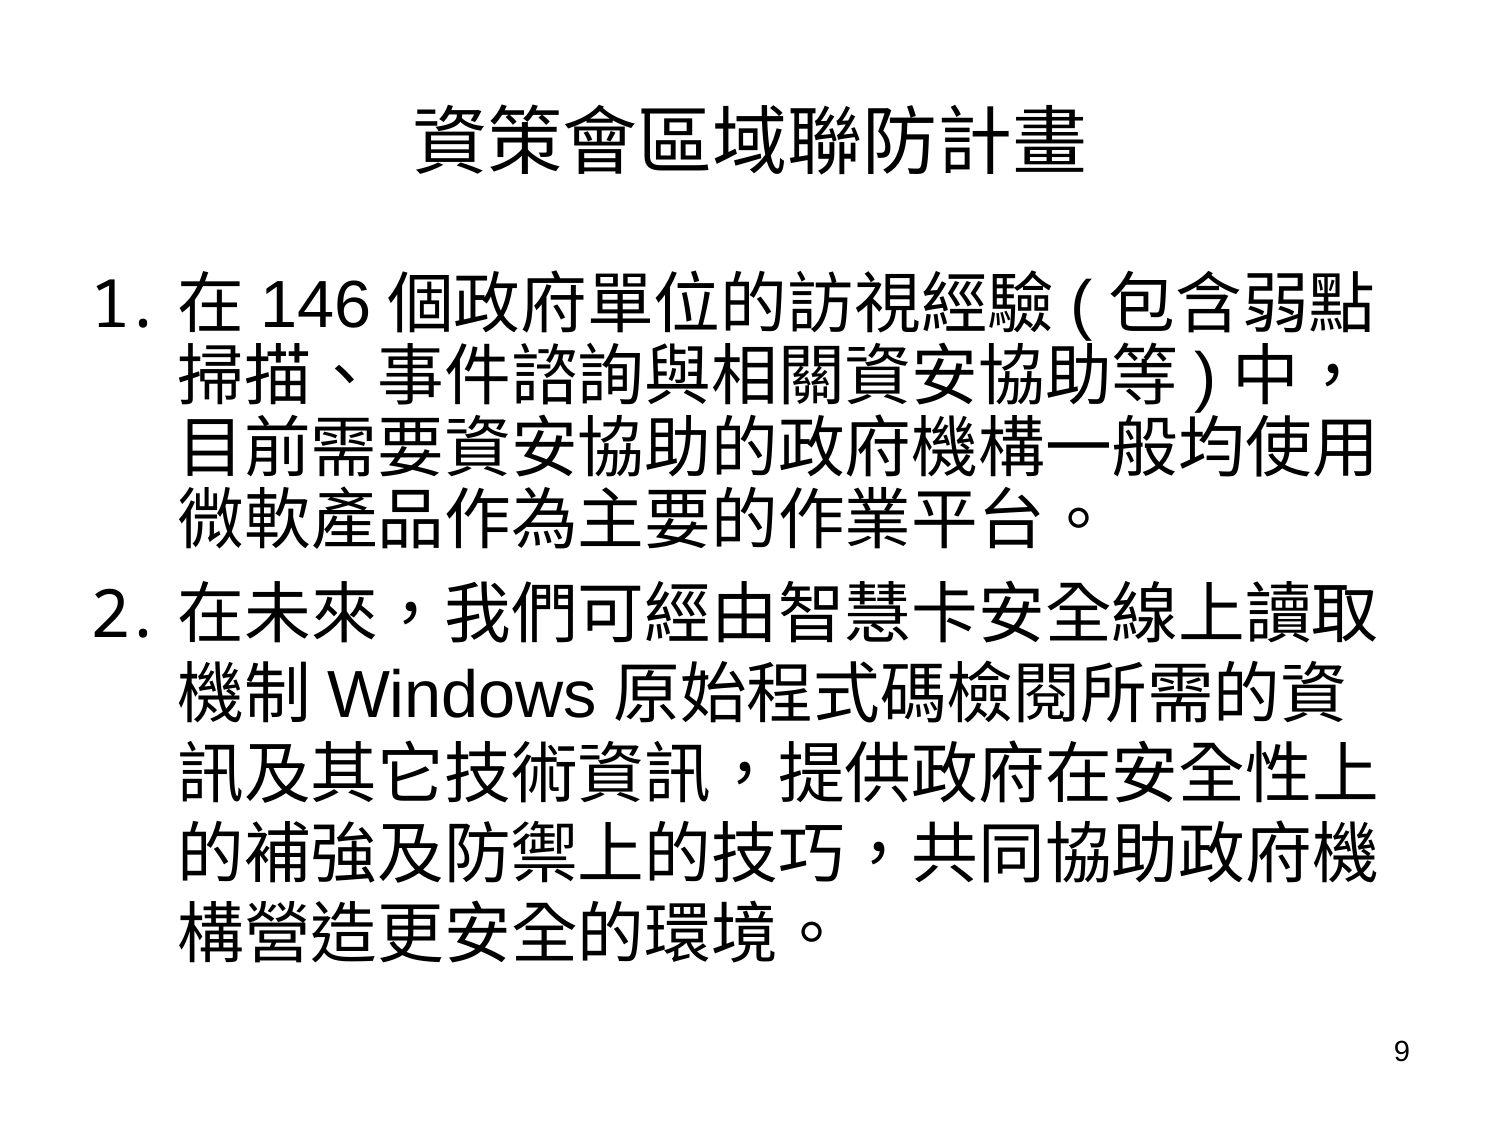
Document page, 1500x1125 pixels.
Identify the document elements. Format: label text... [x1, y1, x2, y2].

slide_number <編號> [1074, 1024, 1425, 1103]
list 在146個政府單位的訪視經驗(包含弱點掃描、事件諮詢與相關資安協助等)中，目前需要資安協助的政府機構一般均使用微軟產品作為主要的作業平台。 在未來，我們可經由智慧卡安全線上讀取機制Windows原始程式碼檢閱所需的資訊及其它技術資訊，提供政府在安全性上的補強及防禦上的技巧，共同協助政府機構營造更安全的環境。 [75, 262, 1425, 1005]
title 資策會區域聯防計畫 [75, 45, 1425, 233]
